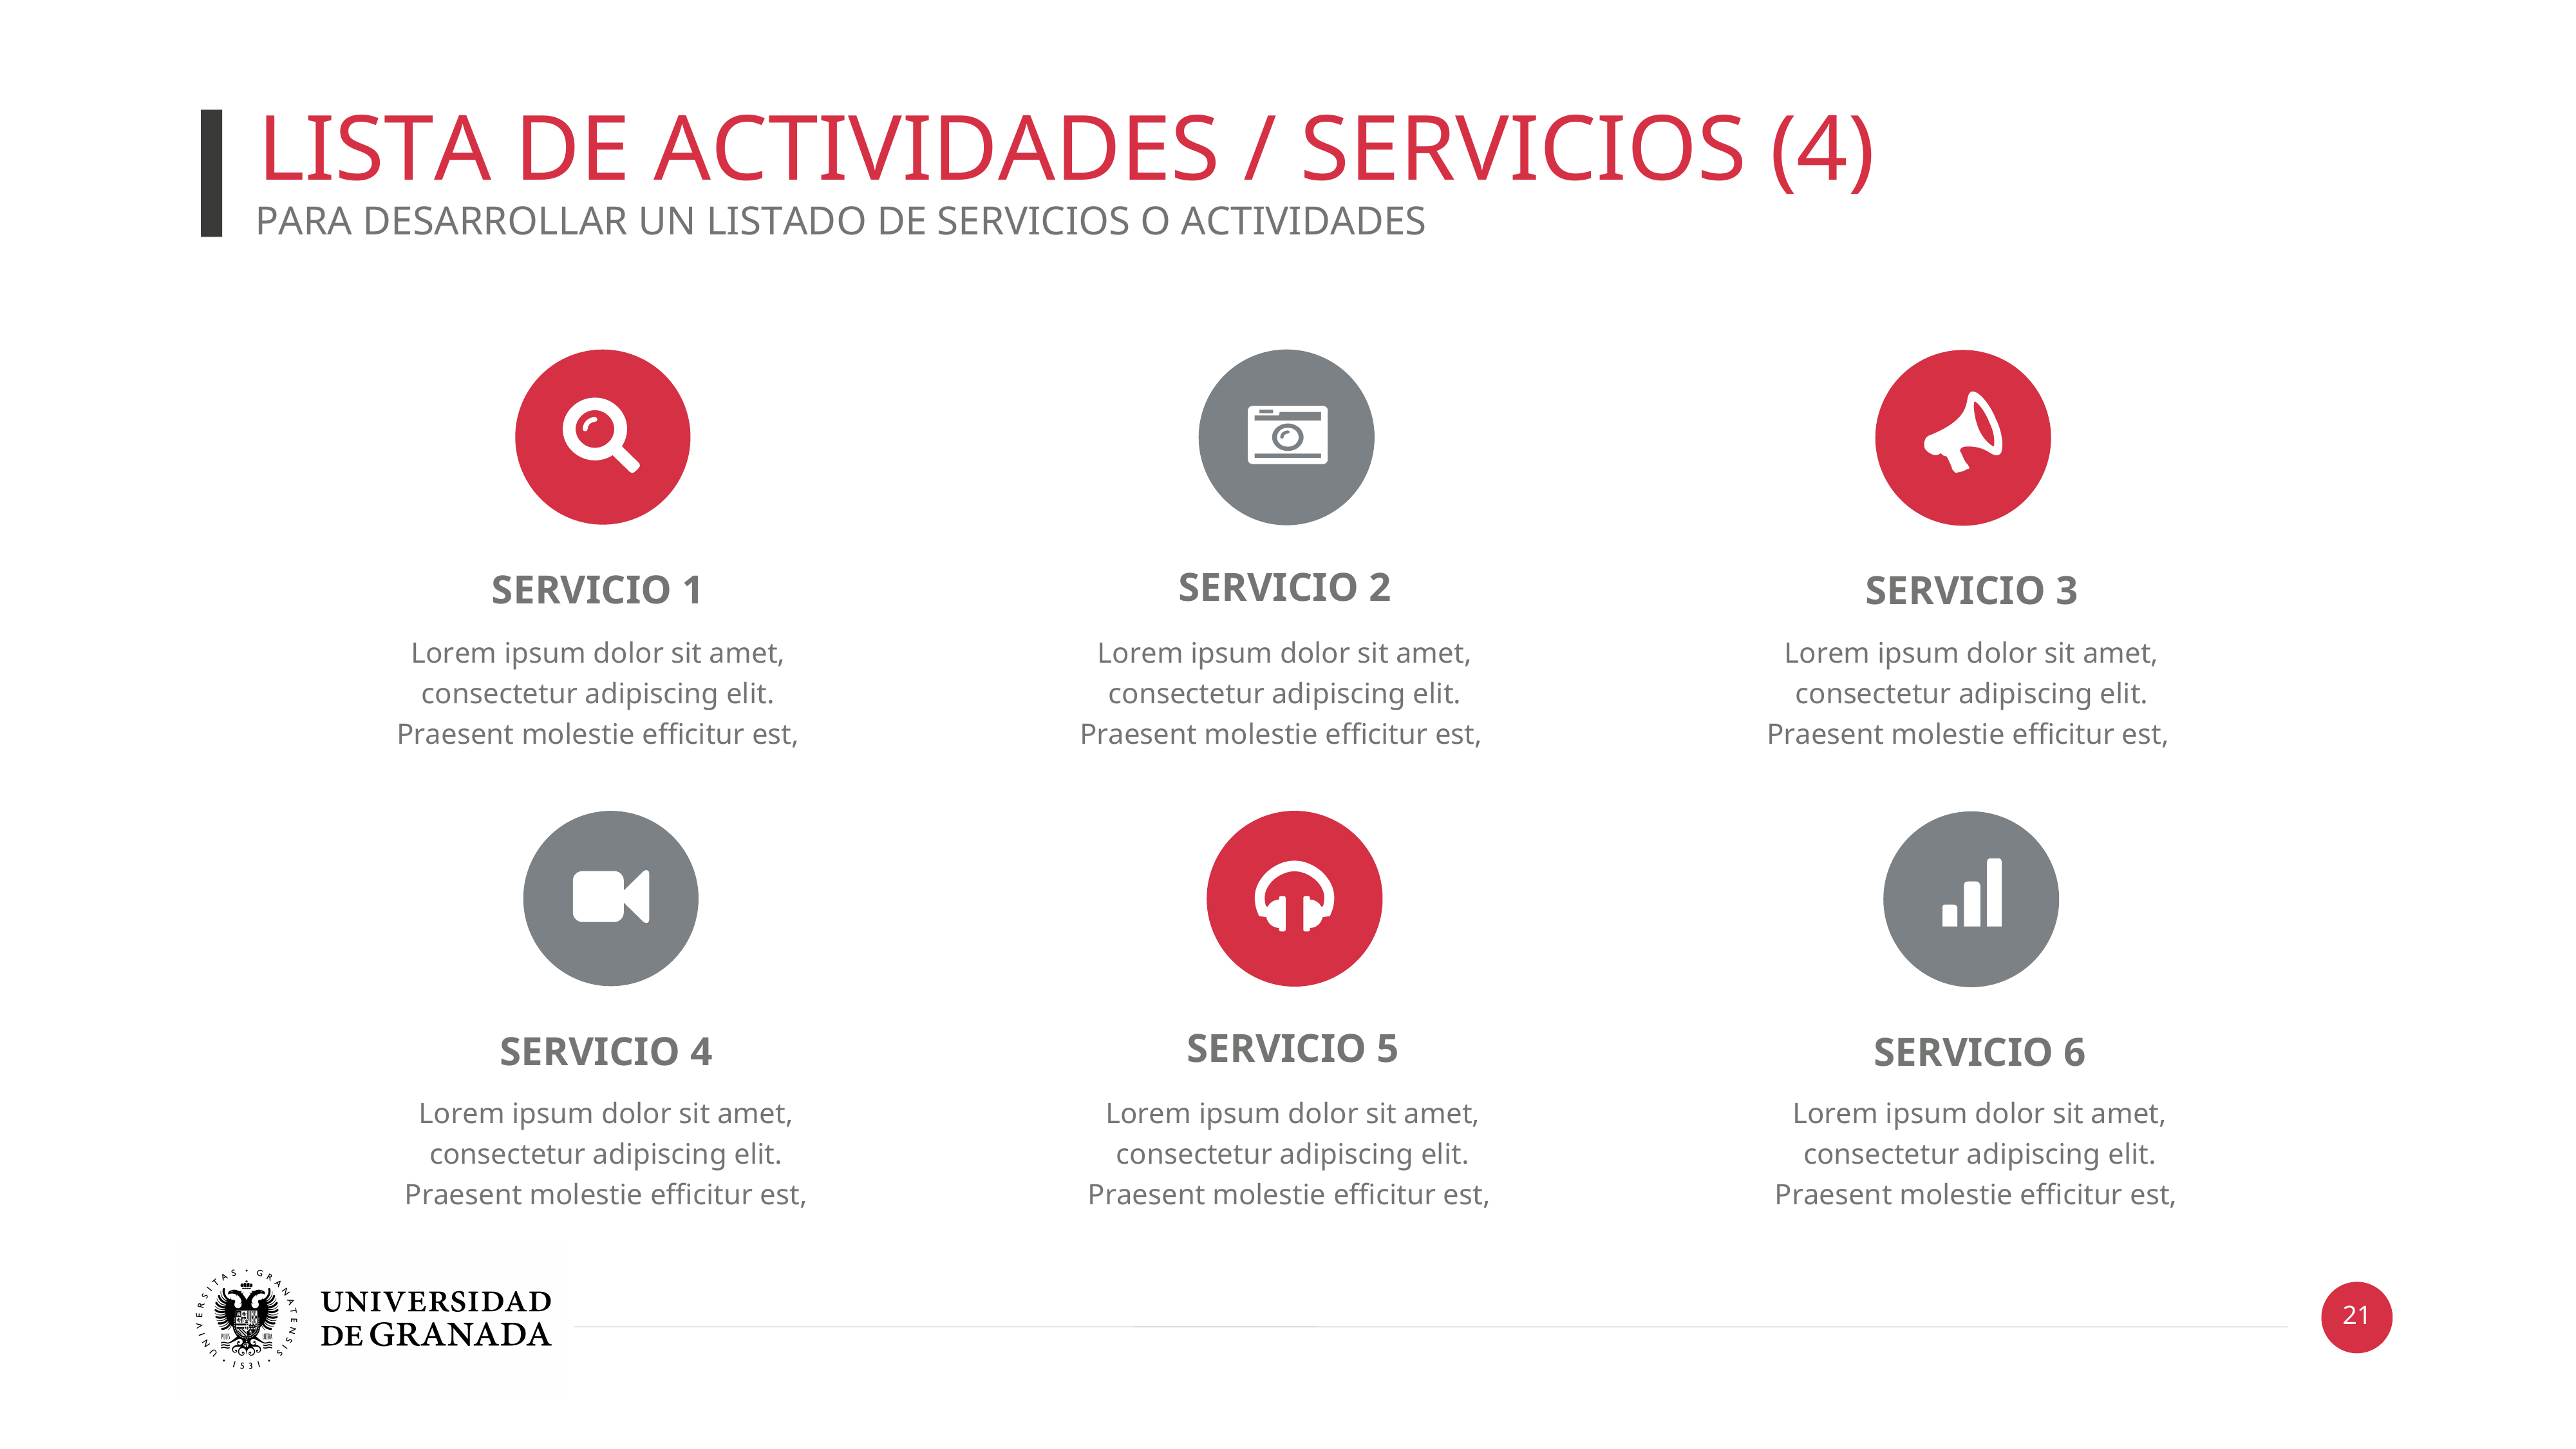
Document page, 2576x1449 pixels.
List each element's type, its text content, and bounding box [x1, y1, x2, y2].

text_box Lorem ipsum dolor sit amet, consectetur adipiscing elit. Praesent molestie efficitur est, [1067, 1083, 1519, 1233]
text_box [1207, 811, 1383, 987]
text_box [523, 811, 699, 987]
text_box Lorem ipsum dolor sit amet, consectetur adipiscing elit. Praesent molestie efficitur est, [1059, 623, 1510, 773]
text_box Lorem ipsum dolor sit amet, consectetur adipiscing elit. Praesent molestie efficitur est, [1754, 1083, 2206, 1230]
text_box Lorem ipsum dolor sit amet, consectetur adipiscing elit. Praesent molestie efficitur est, [1746, 623, 2197, 770]
text_box SERVICIO 5 [1067, 1018, 1519, 1075]
text_box PARA DESARROLLAR UN LISTADO DE SERVICIOS O ACTIVIDADES [245, 191, 2400, 247]
text_box SERVICIO 3 [1746, 560, 2197, 618]
text_box SERVICIO 2 [1059, 557, 1510, 614]
picture [178, 1241, 569, 1397]
text_box Lorem ipsum dolor sit amet, consectetur adipiscing elit. Praesent molestie efficitur est, [373, 623, 824, 770]
text_box [1883, 811, 2060, 987]
text_box LISTA DE ACTIVIDADES / SERVICIOS (4) [248, 85, 2402, 204]
text_box [1875, 350, 2051, 526]
text_box <número> [2308, 1278, 2407, 1356]
text_box [515, 349, 691, 525]
text_box SERVICIO 6 [1754, 1021, 2206, 1079]
text_box [1198, 349, 1375, 526]
text_box Lorem ipsum dolor sit amet, consectetur adipiscing elit. Praesent molestie efficitur est, [381, 1083, 832, 1230]
text_box SERVICIO 4 [381, 1021, 832, 1079]
text_box SERVICIO 1 [373, 560, 824, 617]
text_box [201, 109, 223, 237]
